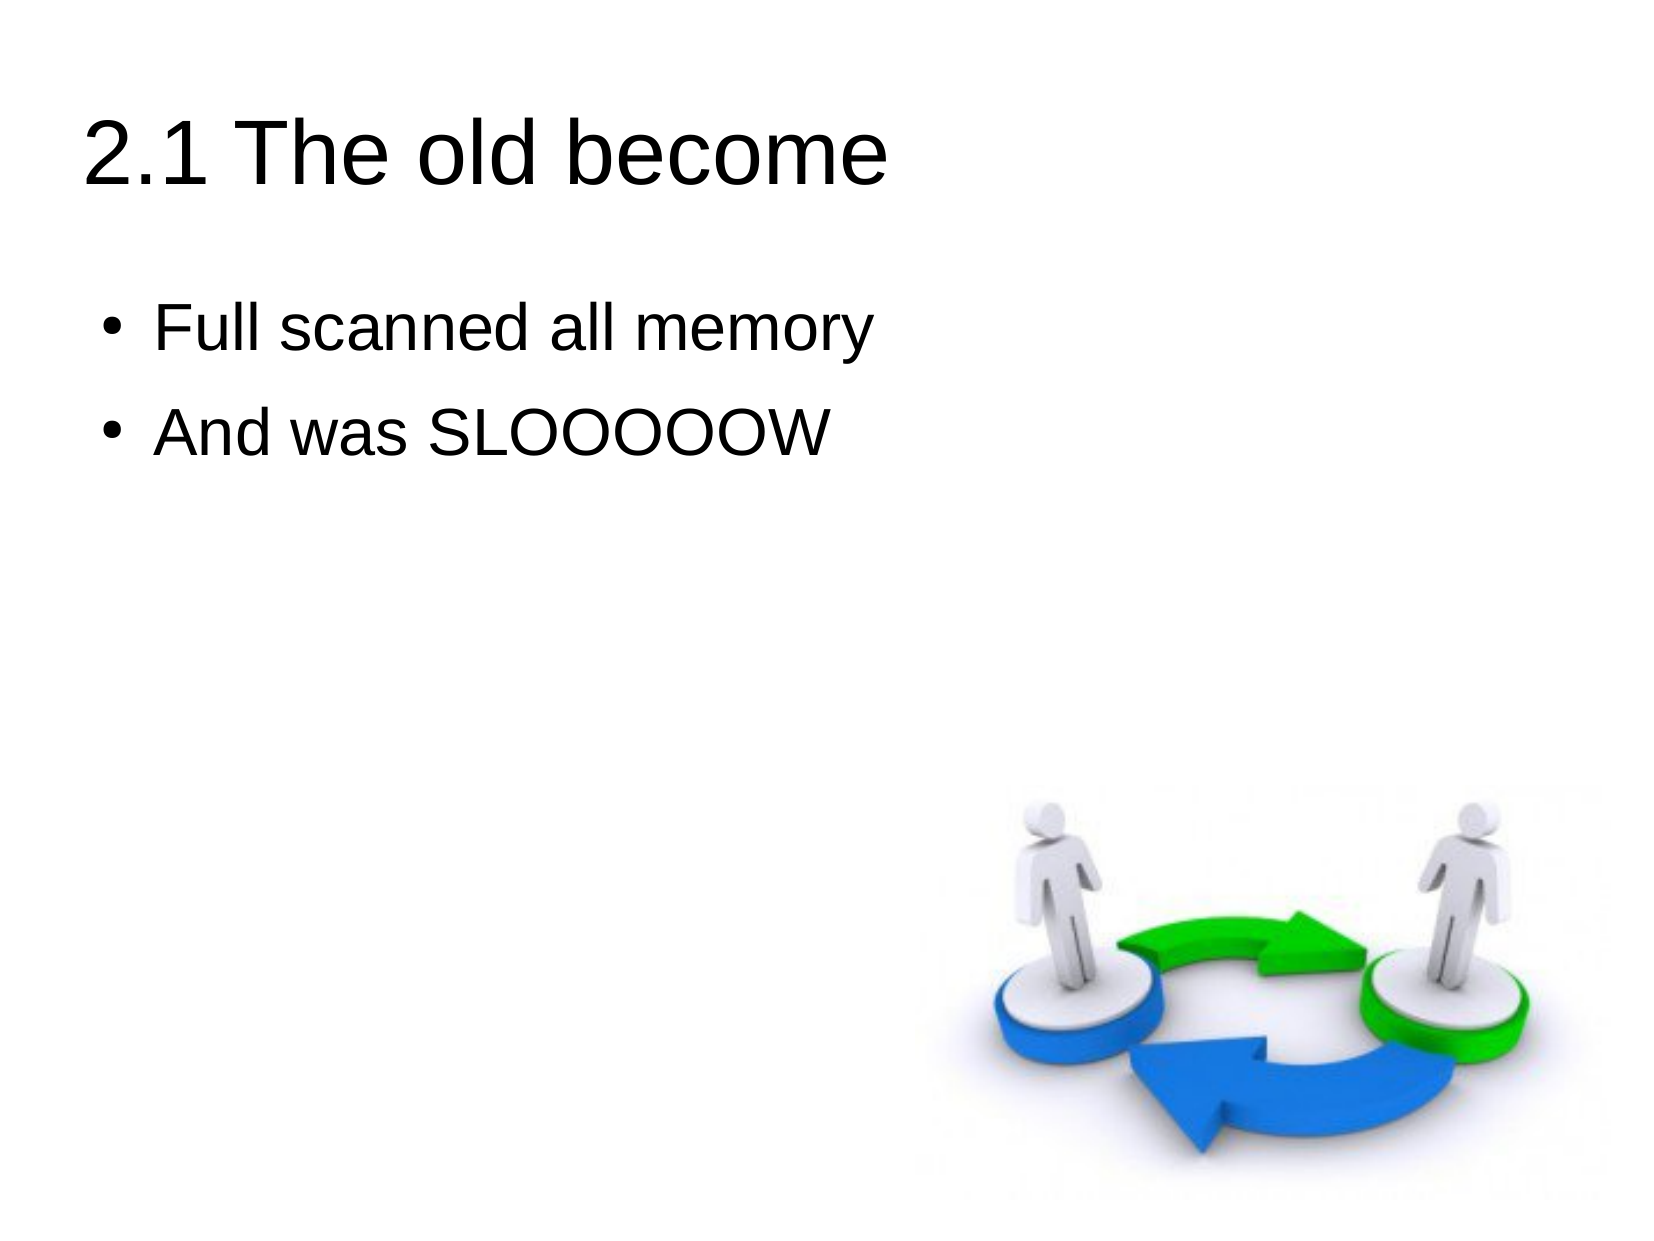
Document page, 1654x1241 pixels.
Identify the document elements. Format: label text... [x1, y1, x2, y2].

list Full scanned all memory And was SLOOOOOW [82, 290, 1571, 1010]
title 2.1 The old become [82, 49, 1571, 257]
picture [915, 785, 1611, 1201]
